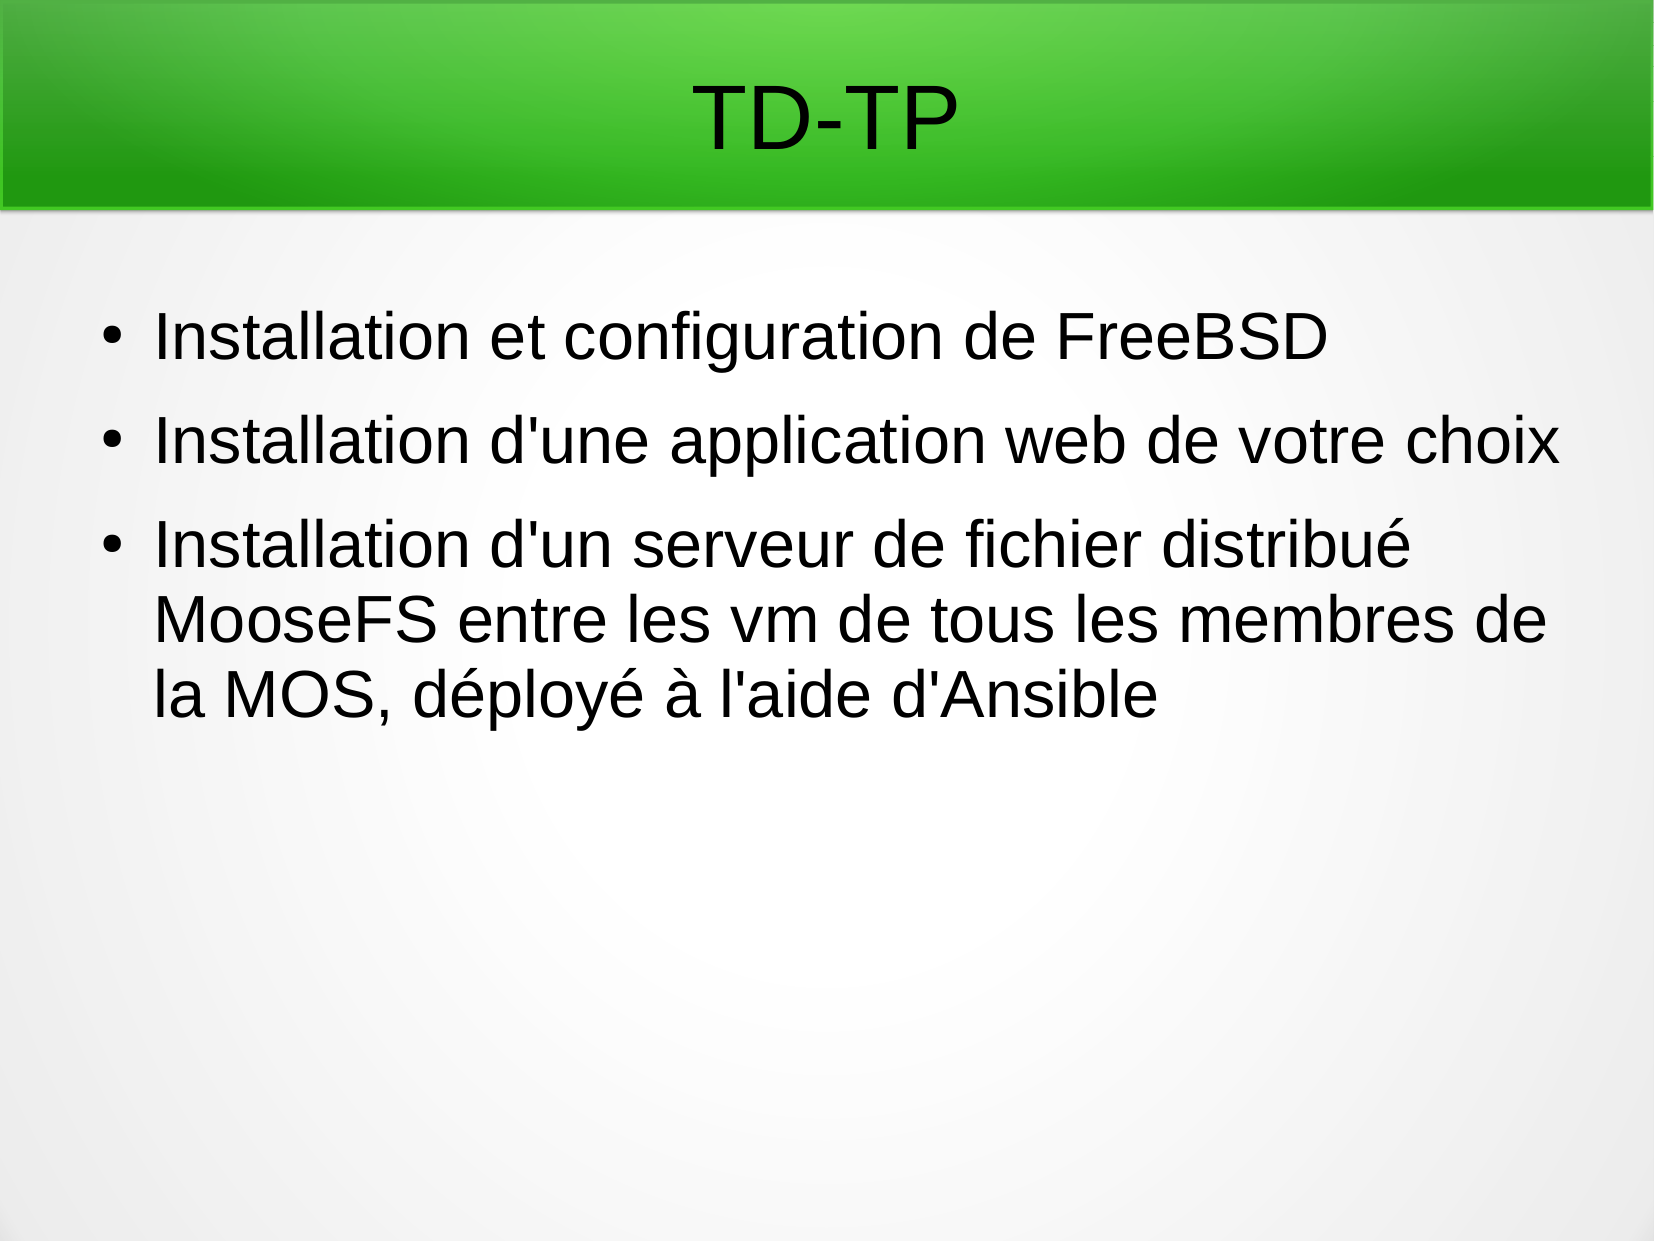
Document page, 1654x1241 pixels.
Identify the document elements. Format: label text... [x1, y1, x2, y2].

list Installation et configuration de FreeBSD Installation d'une application web de votre choix Installation d'un serveur de fichier distribué MooseFS entre les vm de tous les membres de la MOS, déployé à l'aide d'Ansible [82, 299, 1571, 1019]
title TD-TP [82, 47, 1571, 189]
